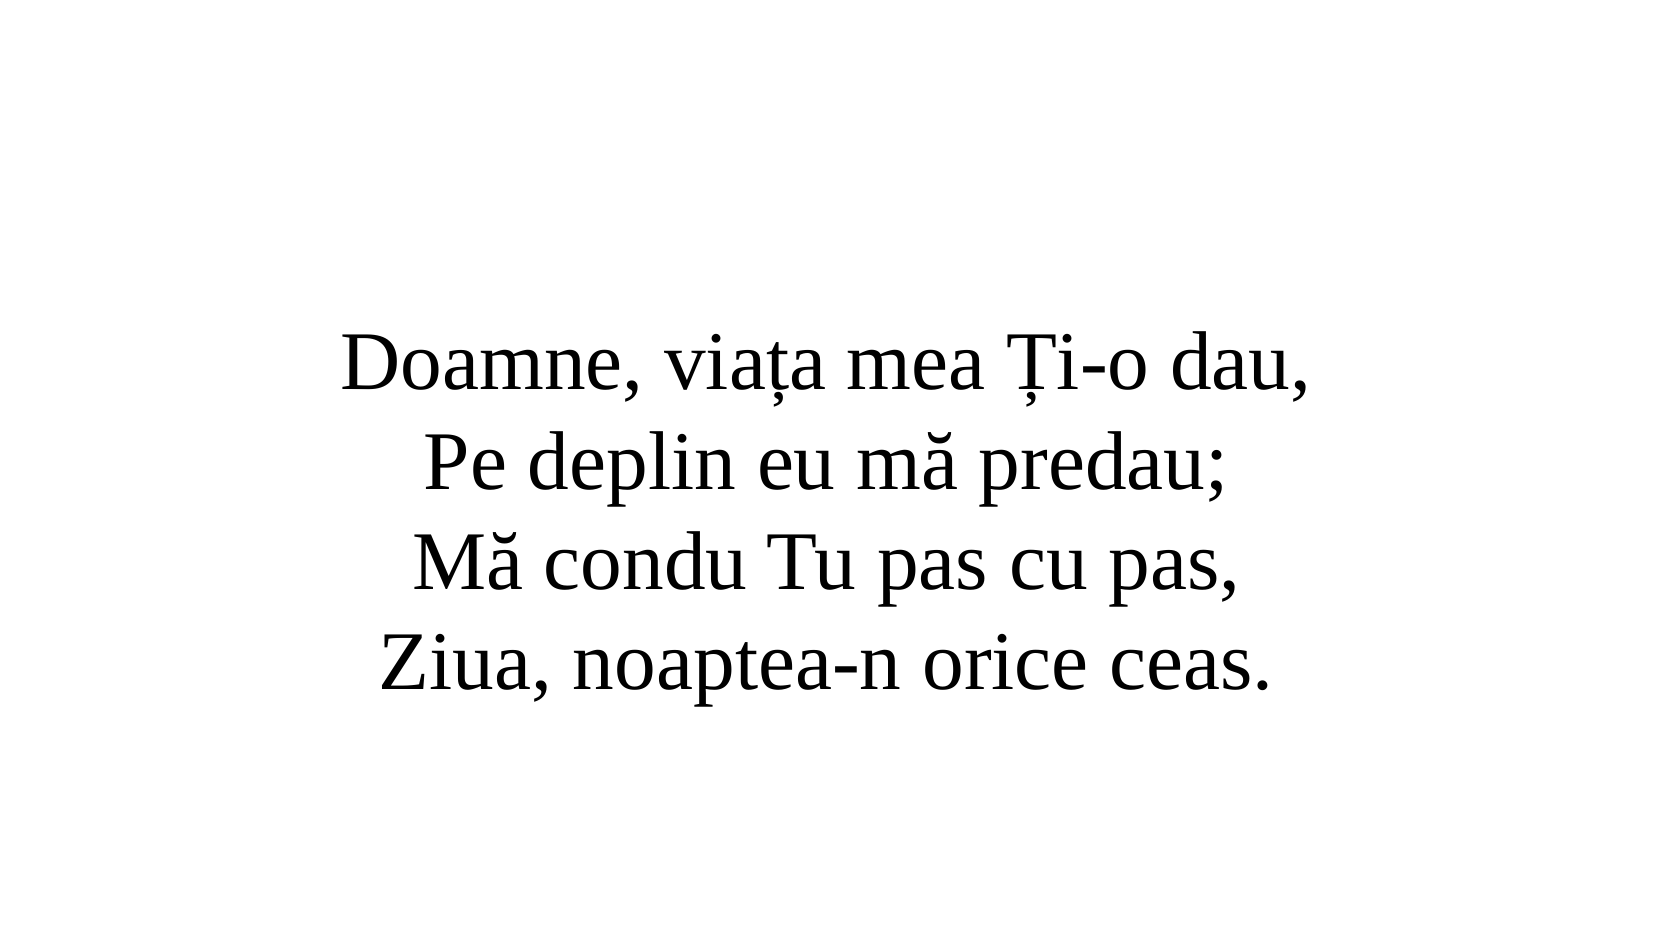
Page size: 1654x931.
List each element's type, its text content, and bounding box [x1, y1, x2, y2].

subtitle Doamne, viața mea Ți-o dau, Pe deplin eu mă predau; Mă condu Tu pas cu pas, Ziua, noaptea-n orice ceas. [0, 298, 1654, 671]
